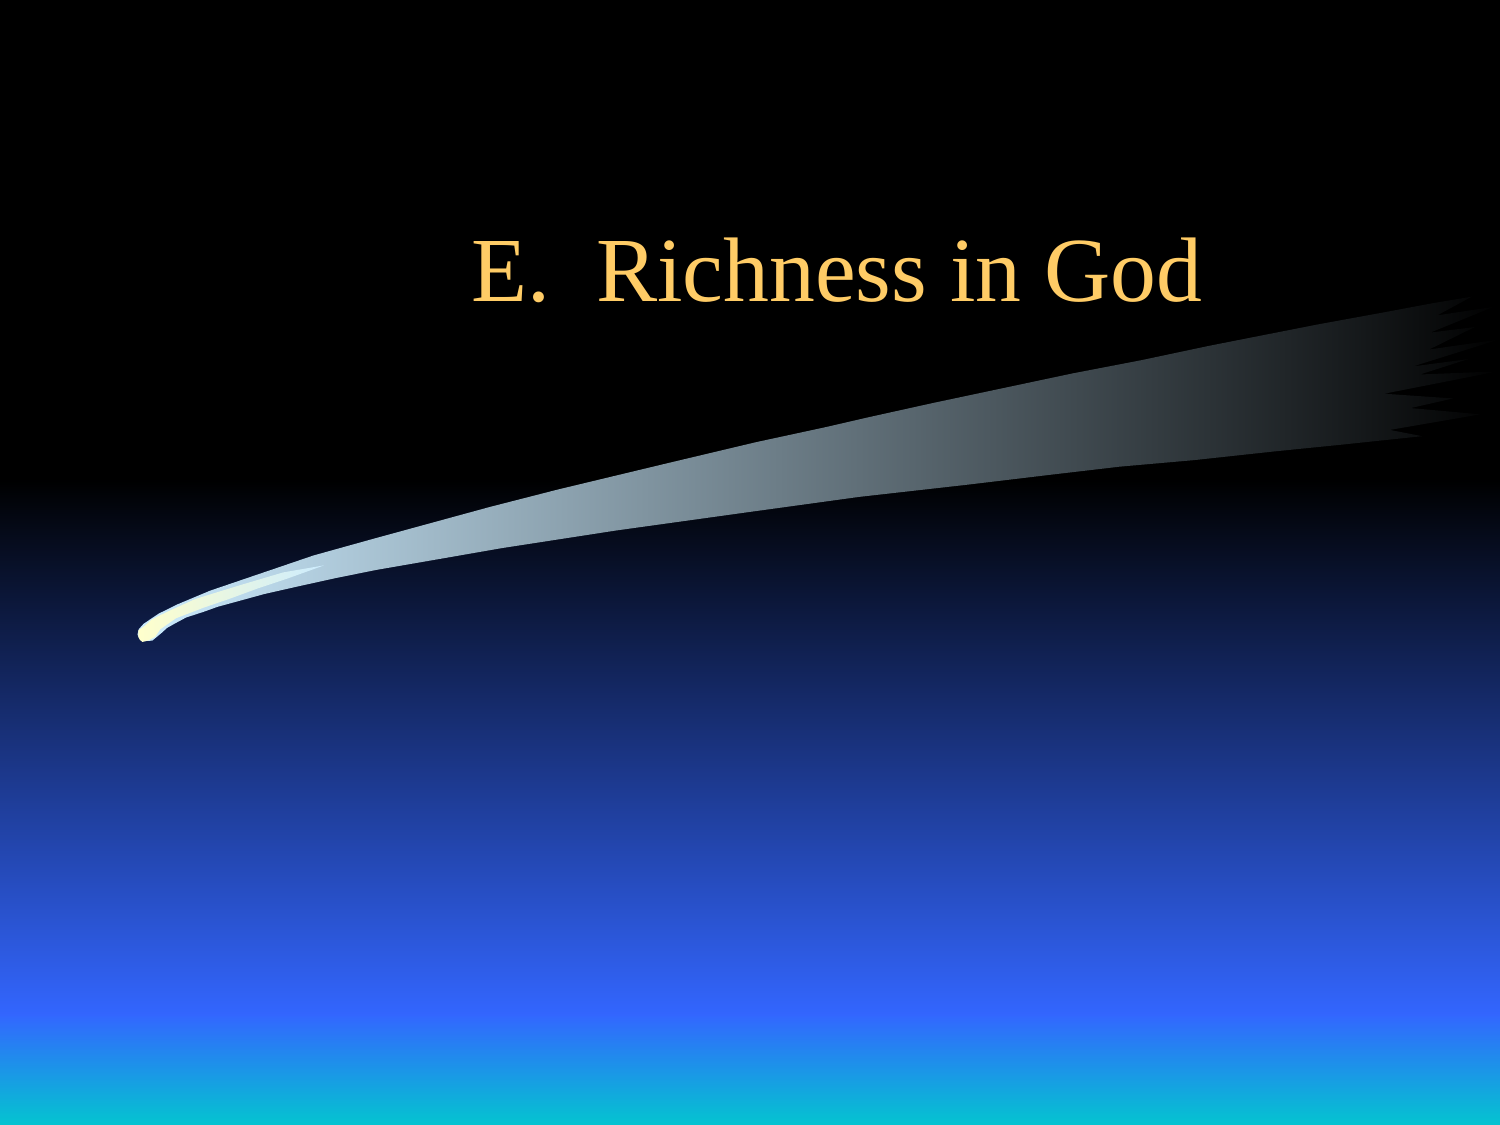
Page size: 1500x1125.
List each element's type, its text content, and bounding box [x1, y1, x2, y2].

title E. Richness in God [200, 176, 1476, 365]
